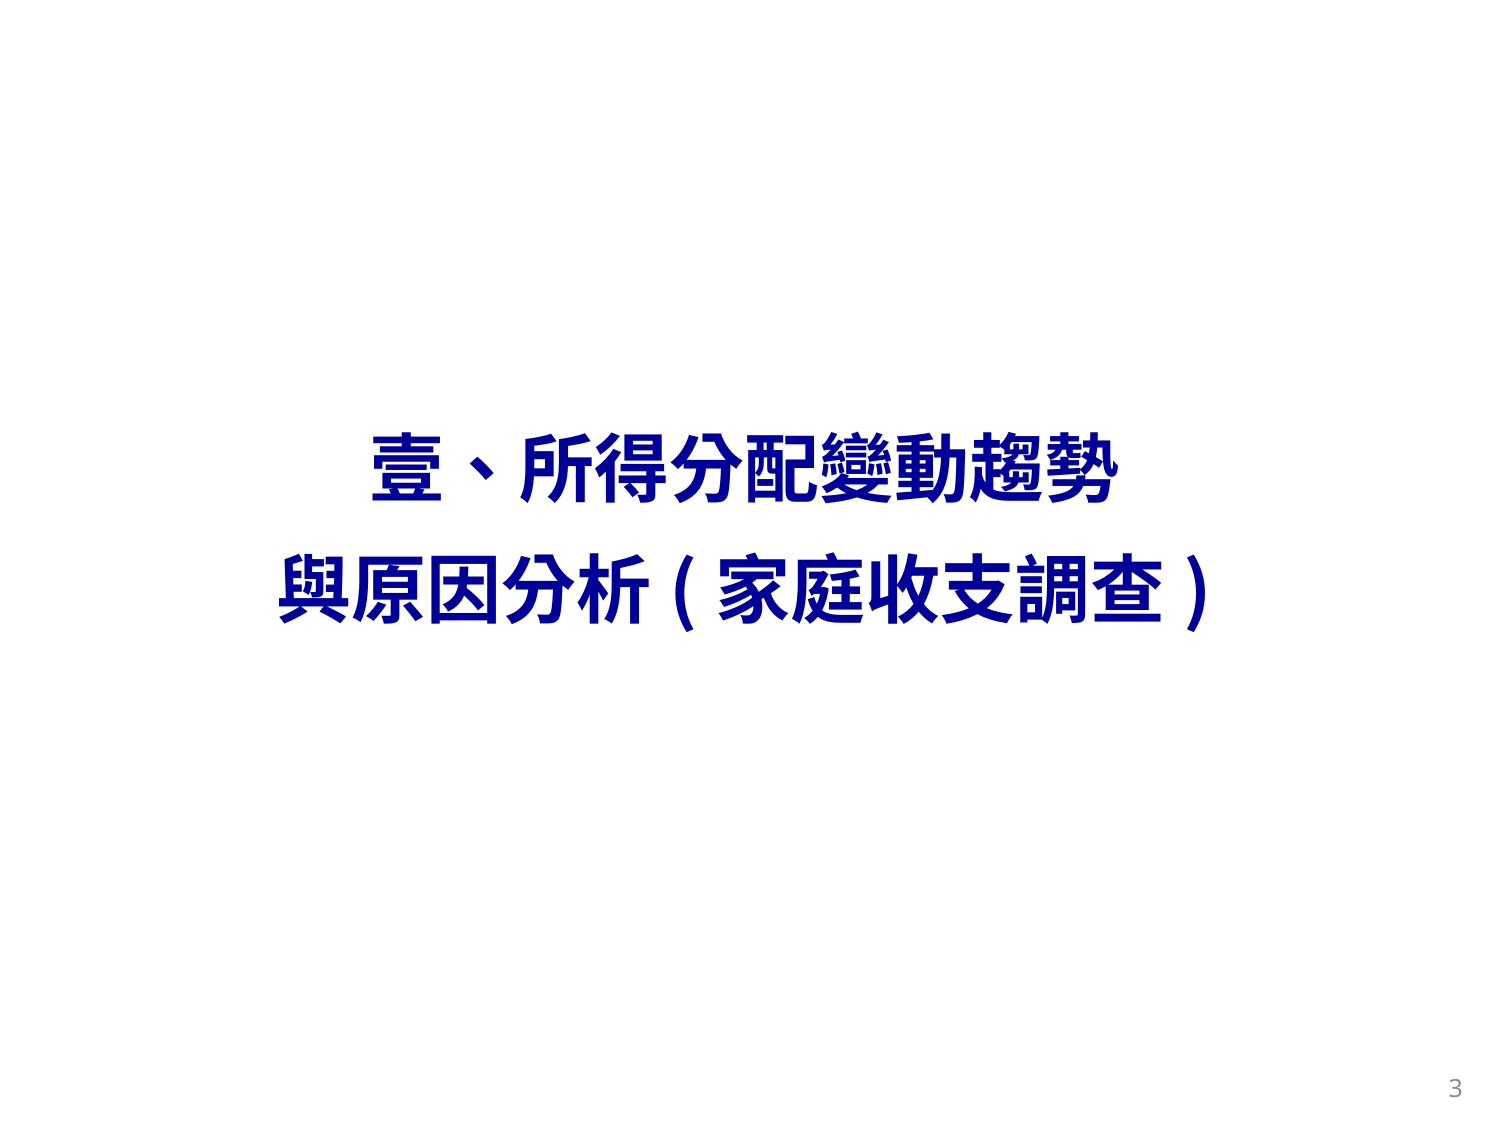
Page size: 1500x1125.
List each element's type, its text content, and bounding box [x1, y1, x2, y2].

list 壹、所得分配變動趨勢 與原因分析(家庭收支調查) [135, 420, 1353, 953]
slide_number <編號> [1128, 1059, 1478, 1120]
